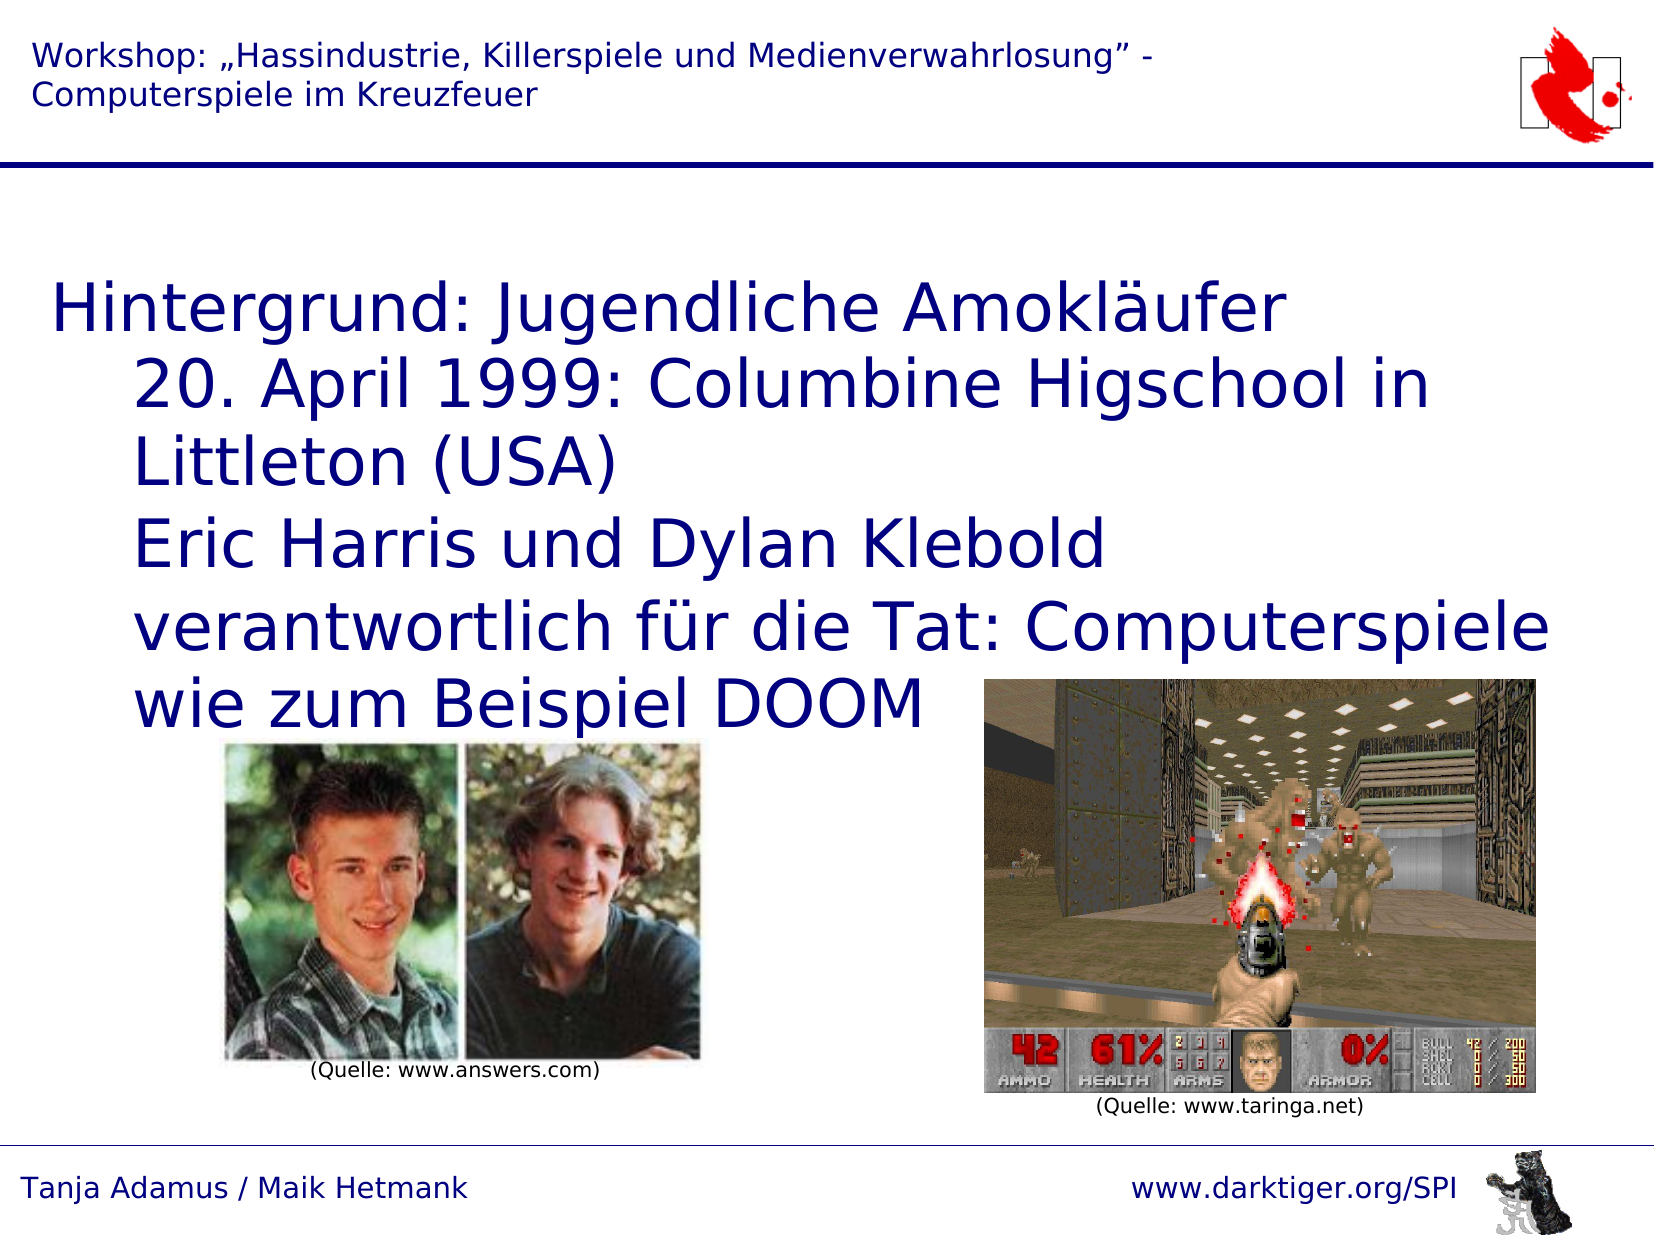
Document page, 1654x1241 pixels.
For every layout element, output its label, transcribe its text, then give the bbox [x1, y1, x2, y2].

text_box verantwortlich für die Tat: Computerspiele wie zum Beispiel DOOM [118, 580, 1625, 752]
text_box Eric Harris und Dylan Klebold [118, 498, 1625, 580]
text_box 20. April 1999: Columbine Higschool in Littleton (USA) [118, 338, 1625, 498]
text_box Workshop: „Hassindustrie, Killerspiele und Medienverwahrlosung” - Computerspiele im Kreuzfeuer [16, 29, 1418, 178]
text_box (Quelle: www.answers.com) [295, 1051, 616, 1091]
text_box (Quelle: www.taringa.net) [1080, 1086, 1380, 1126]
text_box Hintergrund: Jugendliche Amokläufer [35, 261, 1565, 355]
picture [219, 738, 709, 1068]
picture [1486, 1150, 1572, 1235]
picture [984, 679, 1536, 1093]
picture [1503, 16, 1632, 148]
